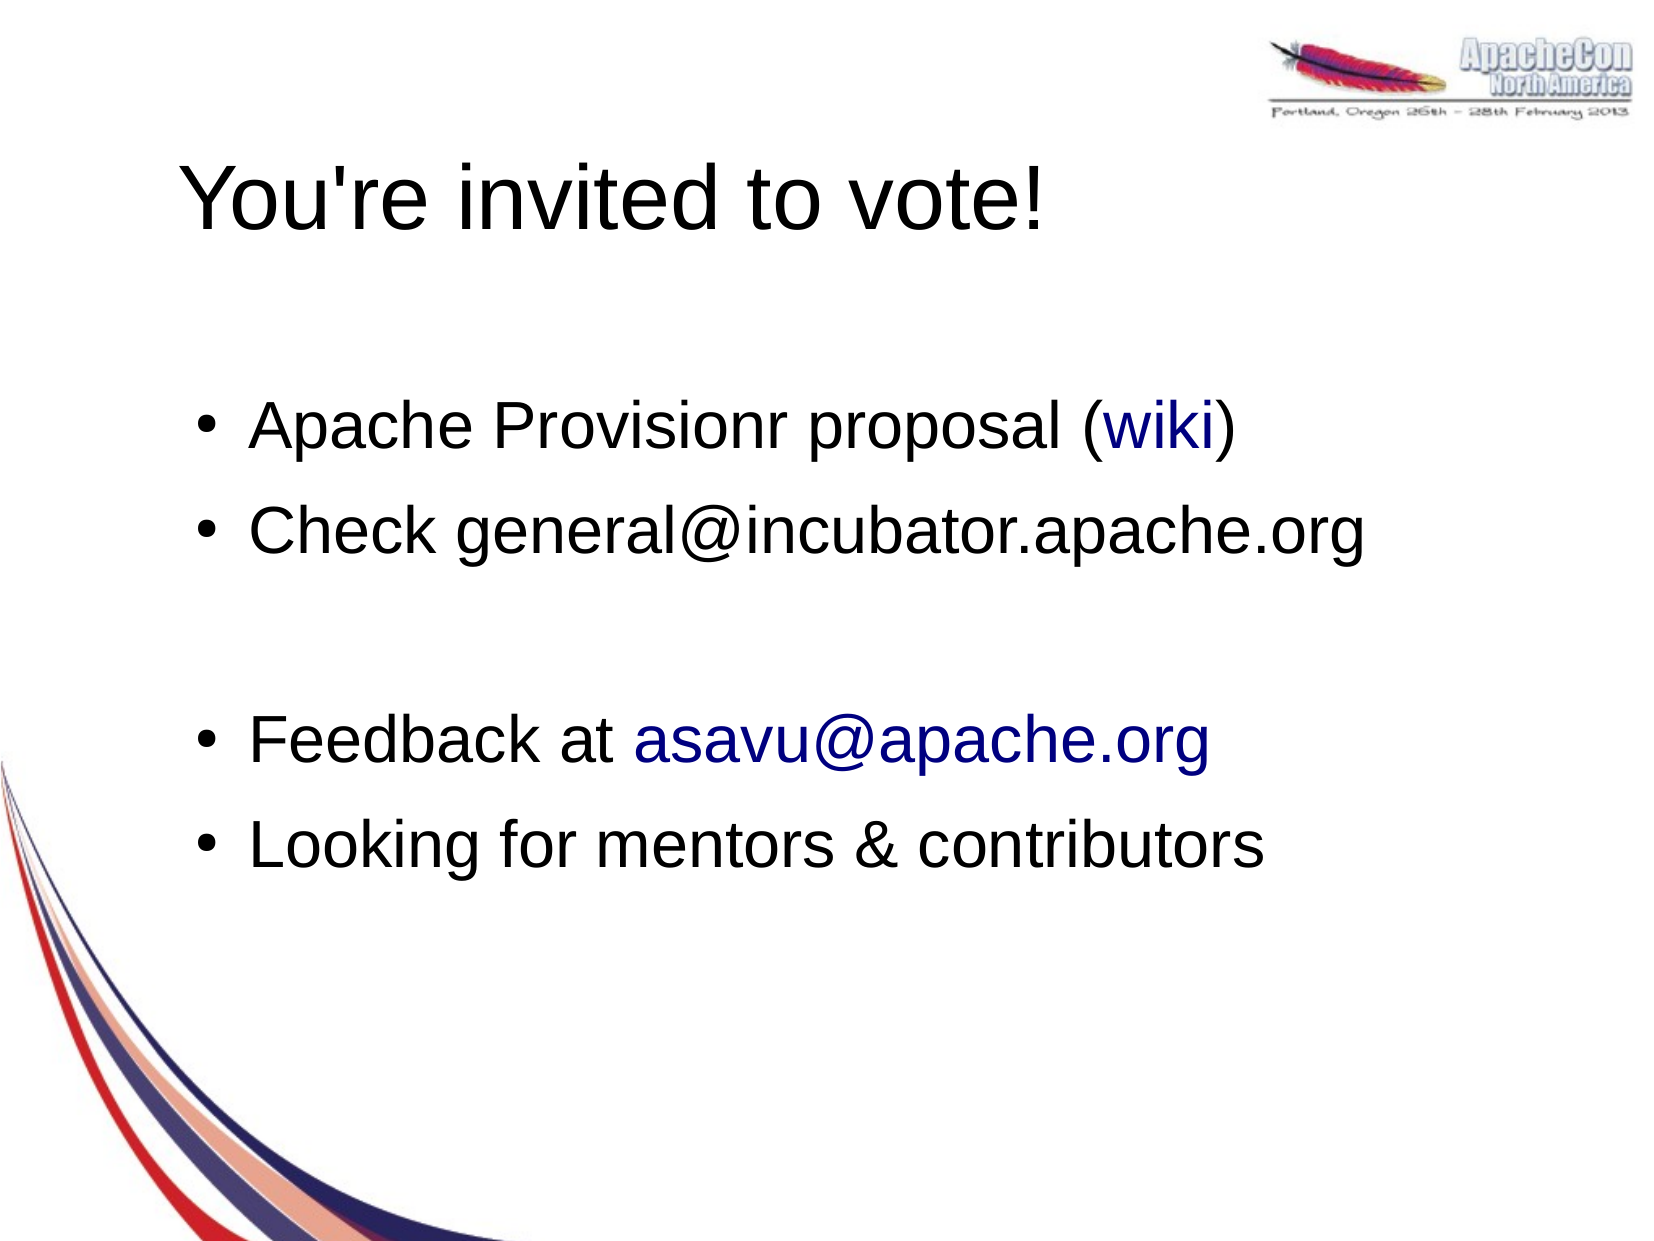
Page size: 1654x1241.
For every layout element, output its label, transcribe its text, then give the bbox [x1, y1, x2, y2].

list Apache Provisionr proposal (wiki) Check general@incubator.apache.org Feedback at asavu@apache.org Looking for mentors & contributors [177, 283, 1536, 990]
picture [0, 0, 1654, 1241]
title You're invited to vote! [177, 146, 1536, 250]
